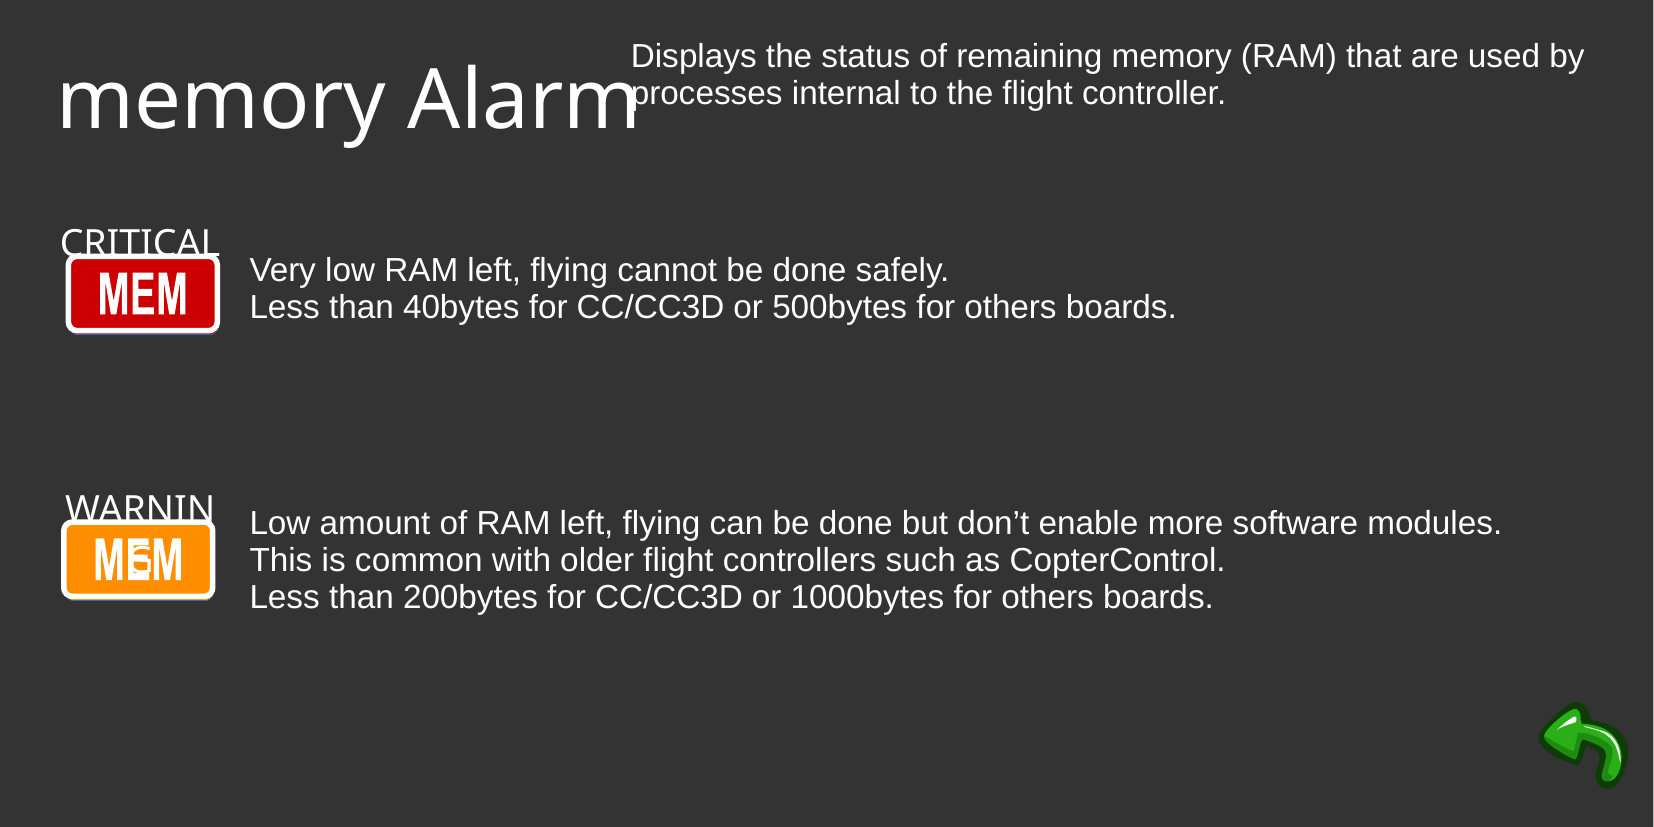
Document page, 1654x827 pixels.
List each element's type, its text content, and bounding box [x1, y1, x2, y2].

text_box memory Alarm [41, 32, 759, 120]
picture [1531, 698, 1632, 799]
text_box Low amount of RAM left, flying can be done but don’t enable more software modules. This is common with older flight controllers such as CopterControl. Less than 200bytes for CC/CC3D or 1000bytes for others boards. [249, 504, 1580, 616]
picture [58, 246, 227, 341]
text_box Very low RAM left, flying cannot be done safely. Less than 40bytes for CC/CC3D or 500bytes for others boards. [249, 251, 1580, 326]
text_box WARNING [44, 475, 236, 523]
text_box CRITICAL [44, 209, 236, 258]
picture [54, 512, 223, 606]
text_box Displays the status of remaining memory (RAM) that are used by processes internal to the flight controller. [759, 37, 1601, 112]
